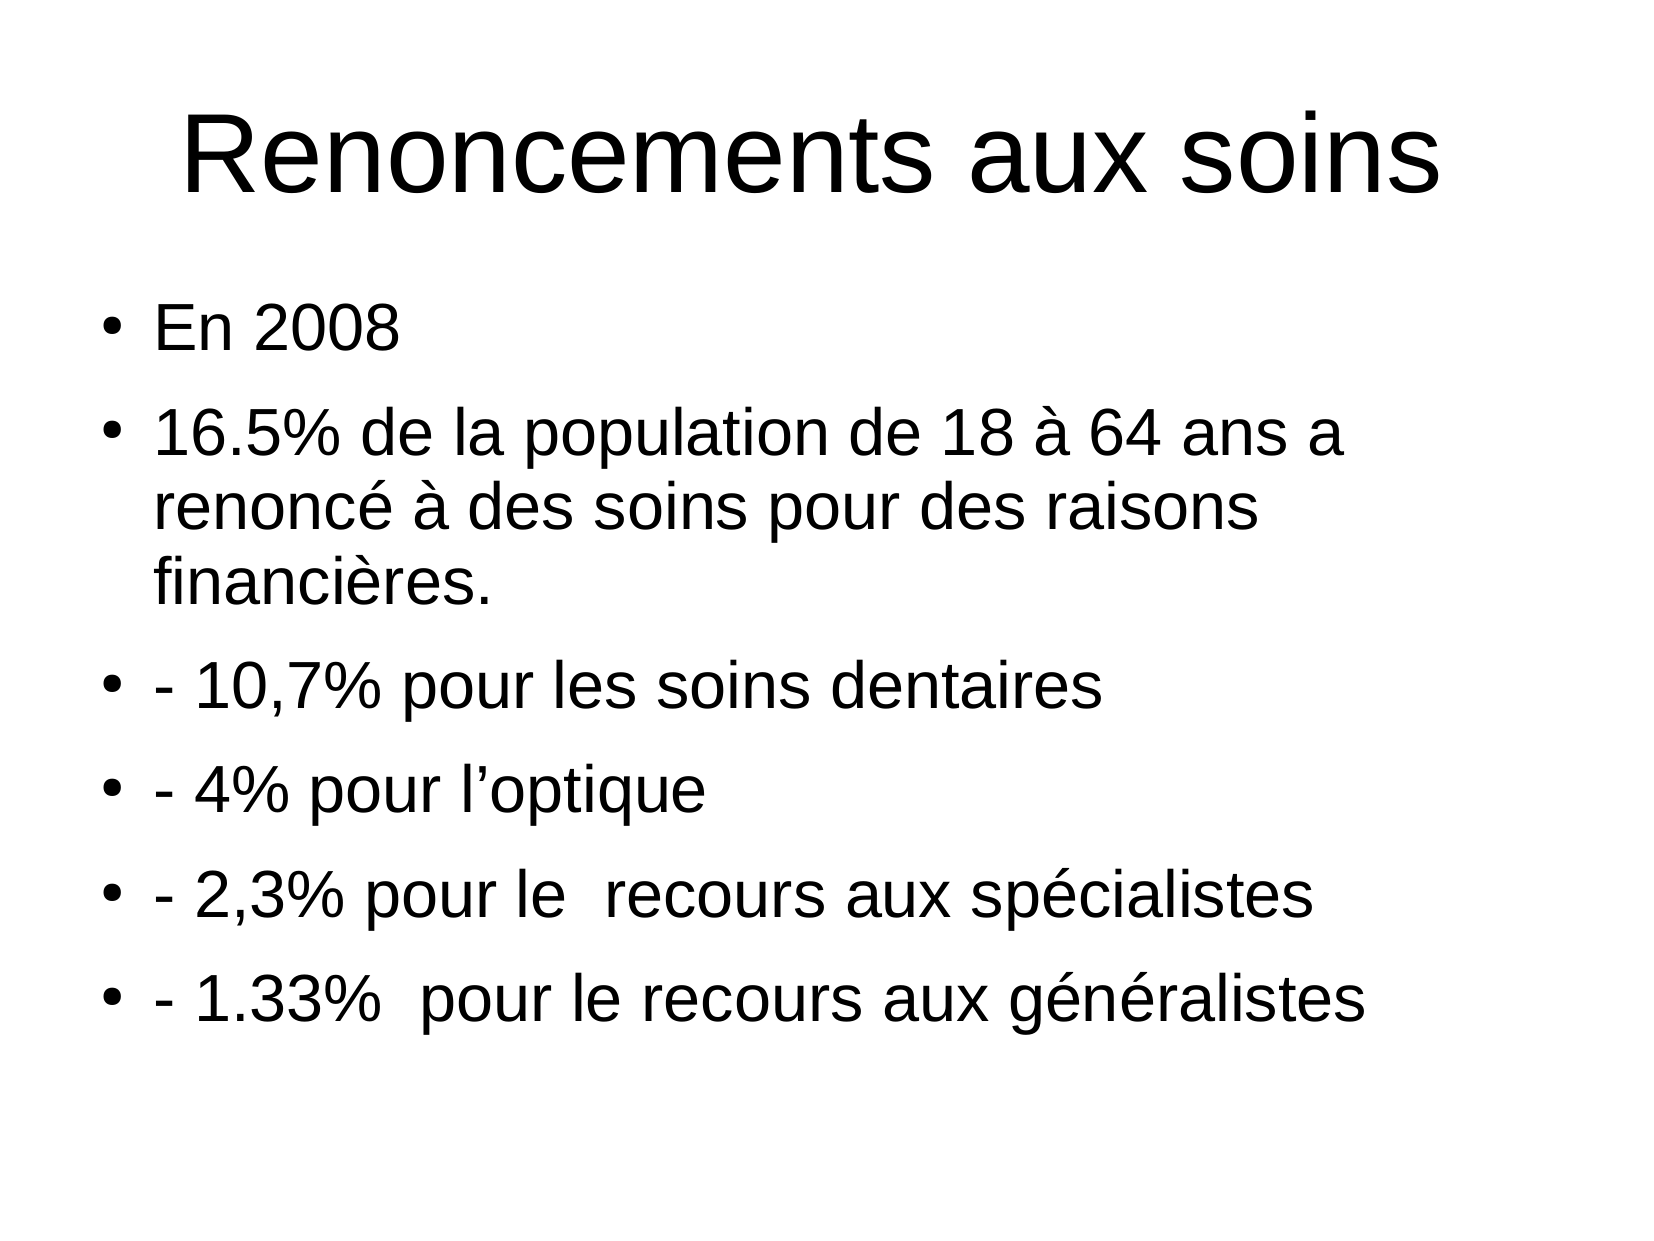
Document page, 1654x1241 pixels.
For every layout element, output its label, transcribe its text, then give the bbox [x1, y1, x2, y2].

list En 2008 16.5% de la population de 18 à 64 ans a renoncé à des soins pour des raisons financières. - 10,7% pour les soins dentaires - 4% pour l’optique - 2,3% pour le recours aux spécialistes - 1.33% pour le recours aux généralistes [82, 290, 1571, 1109]
title Renoncements aux soins [82, 49, 1571, 257]
